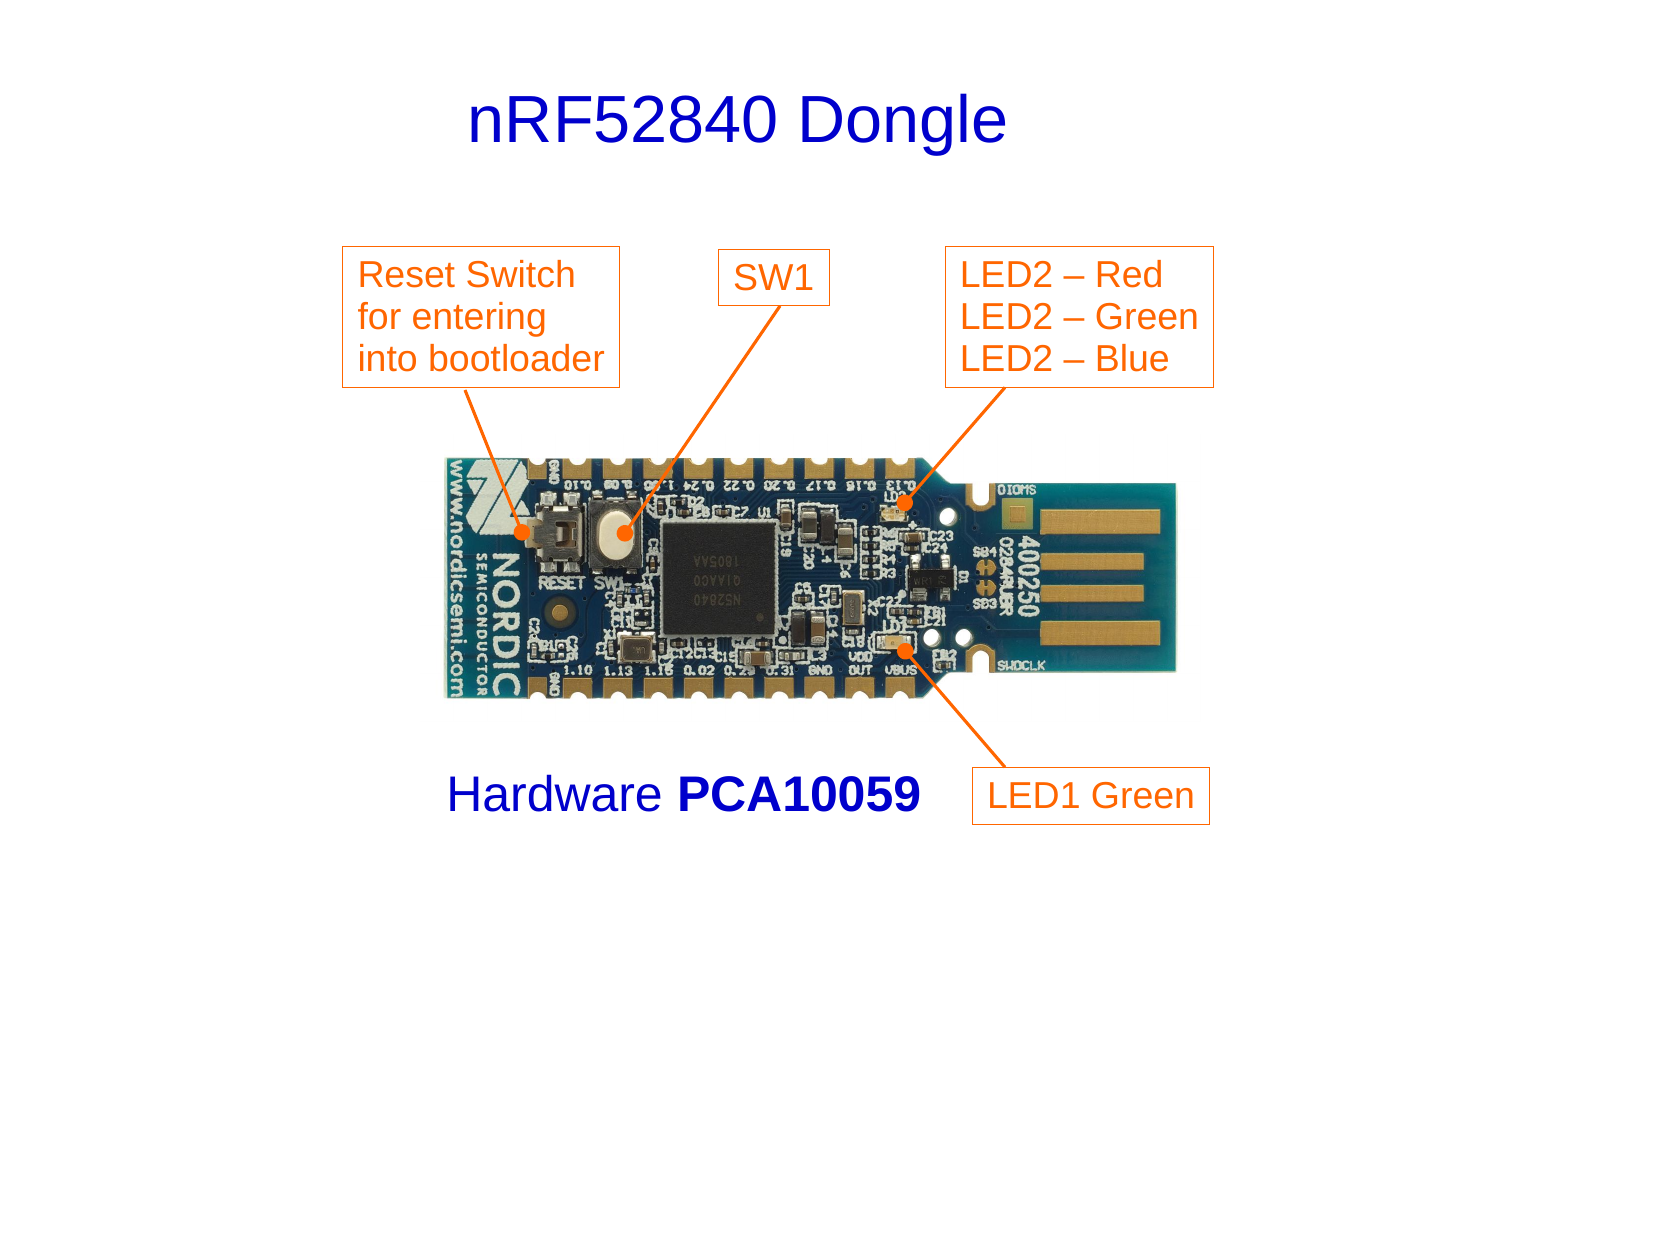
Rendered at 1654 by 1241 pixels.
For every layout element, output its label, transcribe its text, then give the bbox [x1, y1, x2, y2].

text_box nRF52840 Dongle [453, 75, 1024, 165]
text_box LED2 – Red LED2 – Green LED2 – Blue [945, 246, 1214, 388]
text_box Hardware PCA10059 [431, 758, 936, 831]
text_box SW1 [718, 249, 830, 306]
text_box LED1 Green [972, 767, 1210, 825]
picture [420, 434, 1201, 722]
text_box Reset Switch for entering into bootloader [342, 246, 620, 388]
